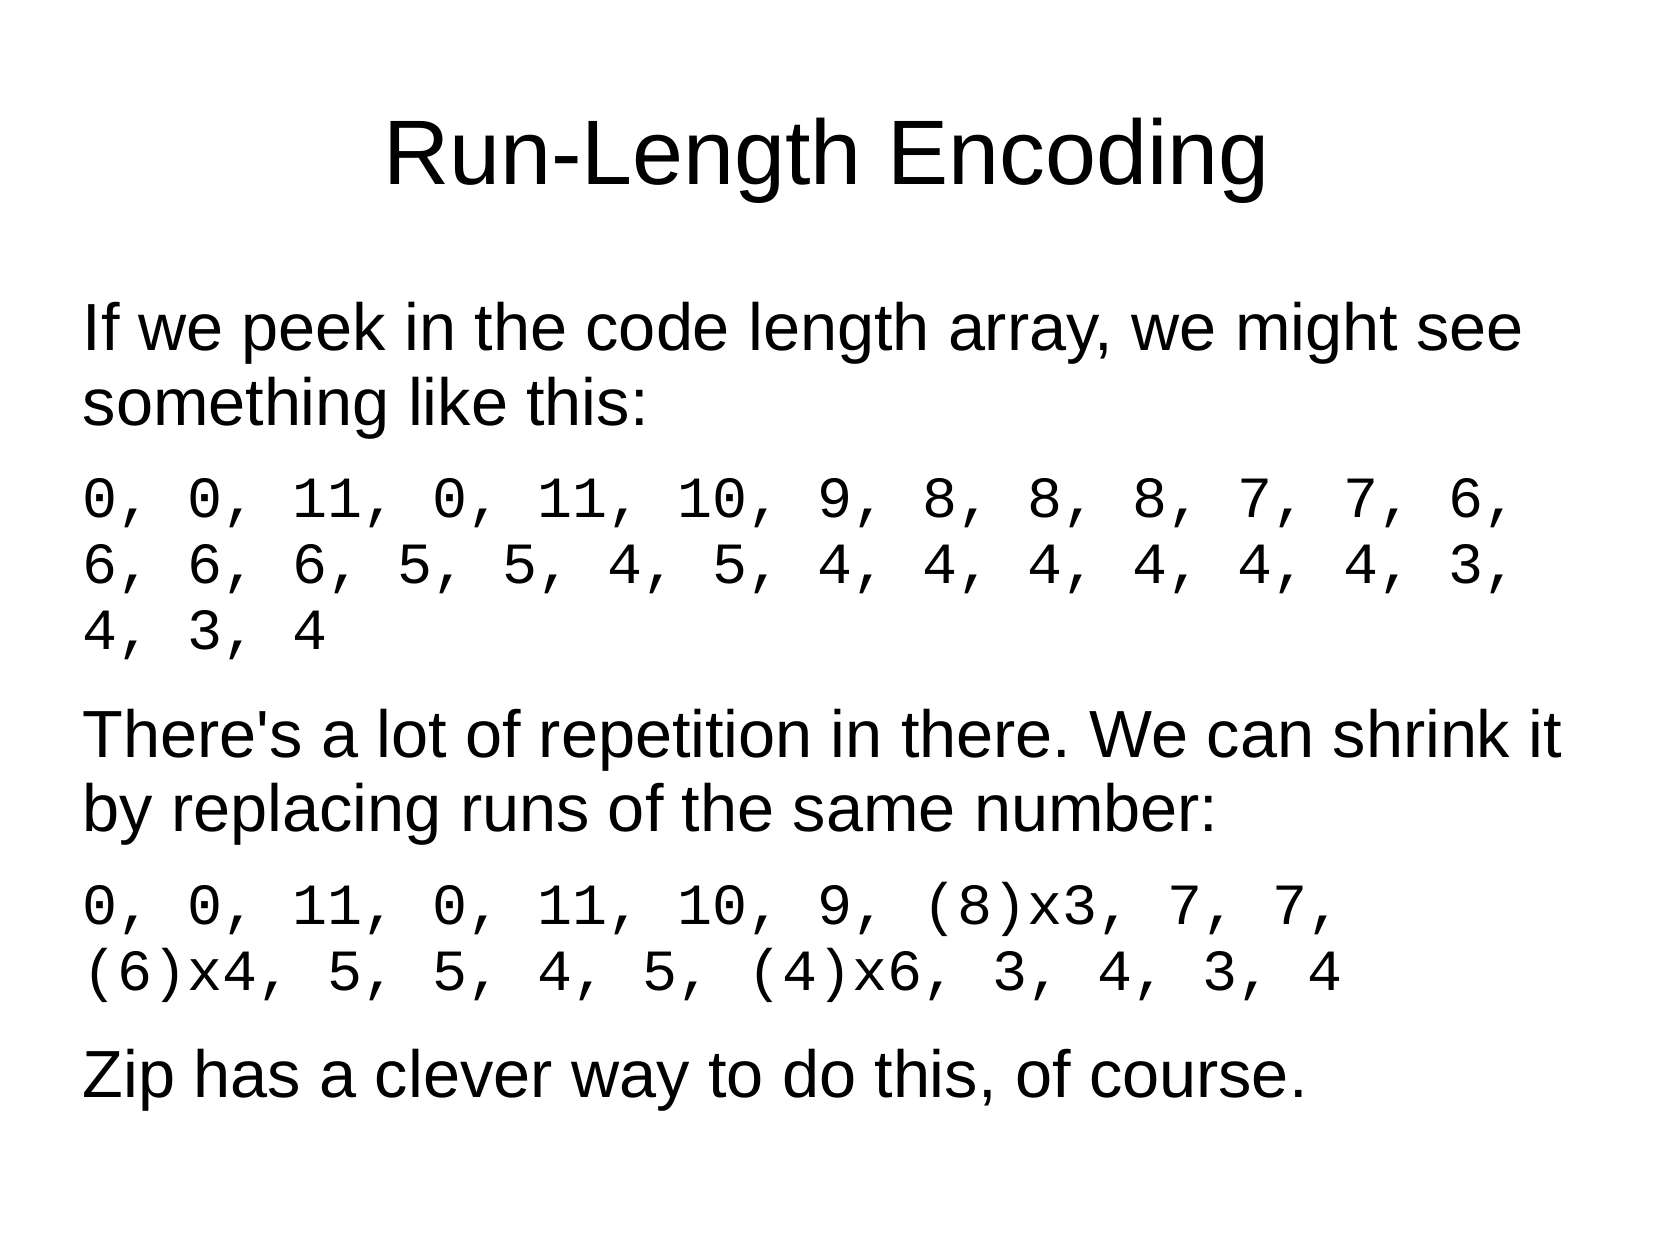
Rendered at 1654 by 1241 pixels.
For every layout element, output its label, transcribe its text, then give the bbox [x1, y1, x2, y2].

list If we peek in the code length array, we might see something like this: 0, 0, 11, 0, 11, 10, 9, 8, 8, 8, 7, 7, 6, 6, 6, 6, 5, 5, 4, 5, 4, 4, 4, 4, 4, 4, 3, 4, 3, 4 There's a lot of repetition in there. We can shrink it by replacing runs of the same number: 0, 0, 11, 0, 11, 10, 9, (8)x3, 7, 7, (6)x4, 5, 5, 4, 5, (4)x6, 3, 4, 3, 4 Zip has a clever way to do this, of course. [82, 290, 1571, 1111]
title Run-Length Encoding [82, 49, 1571, 257]
